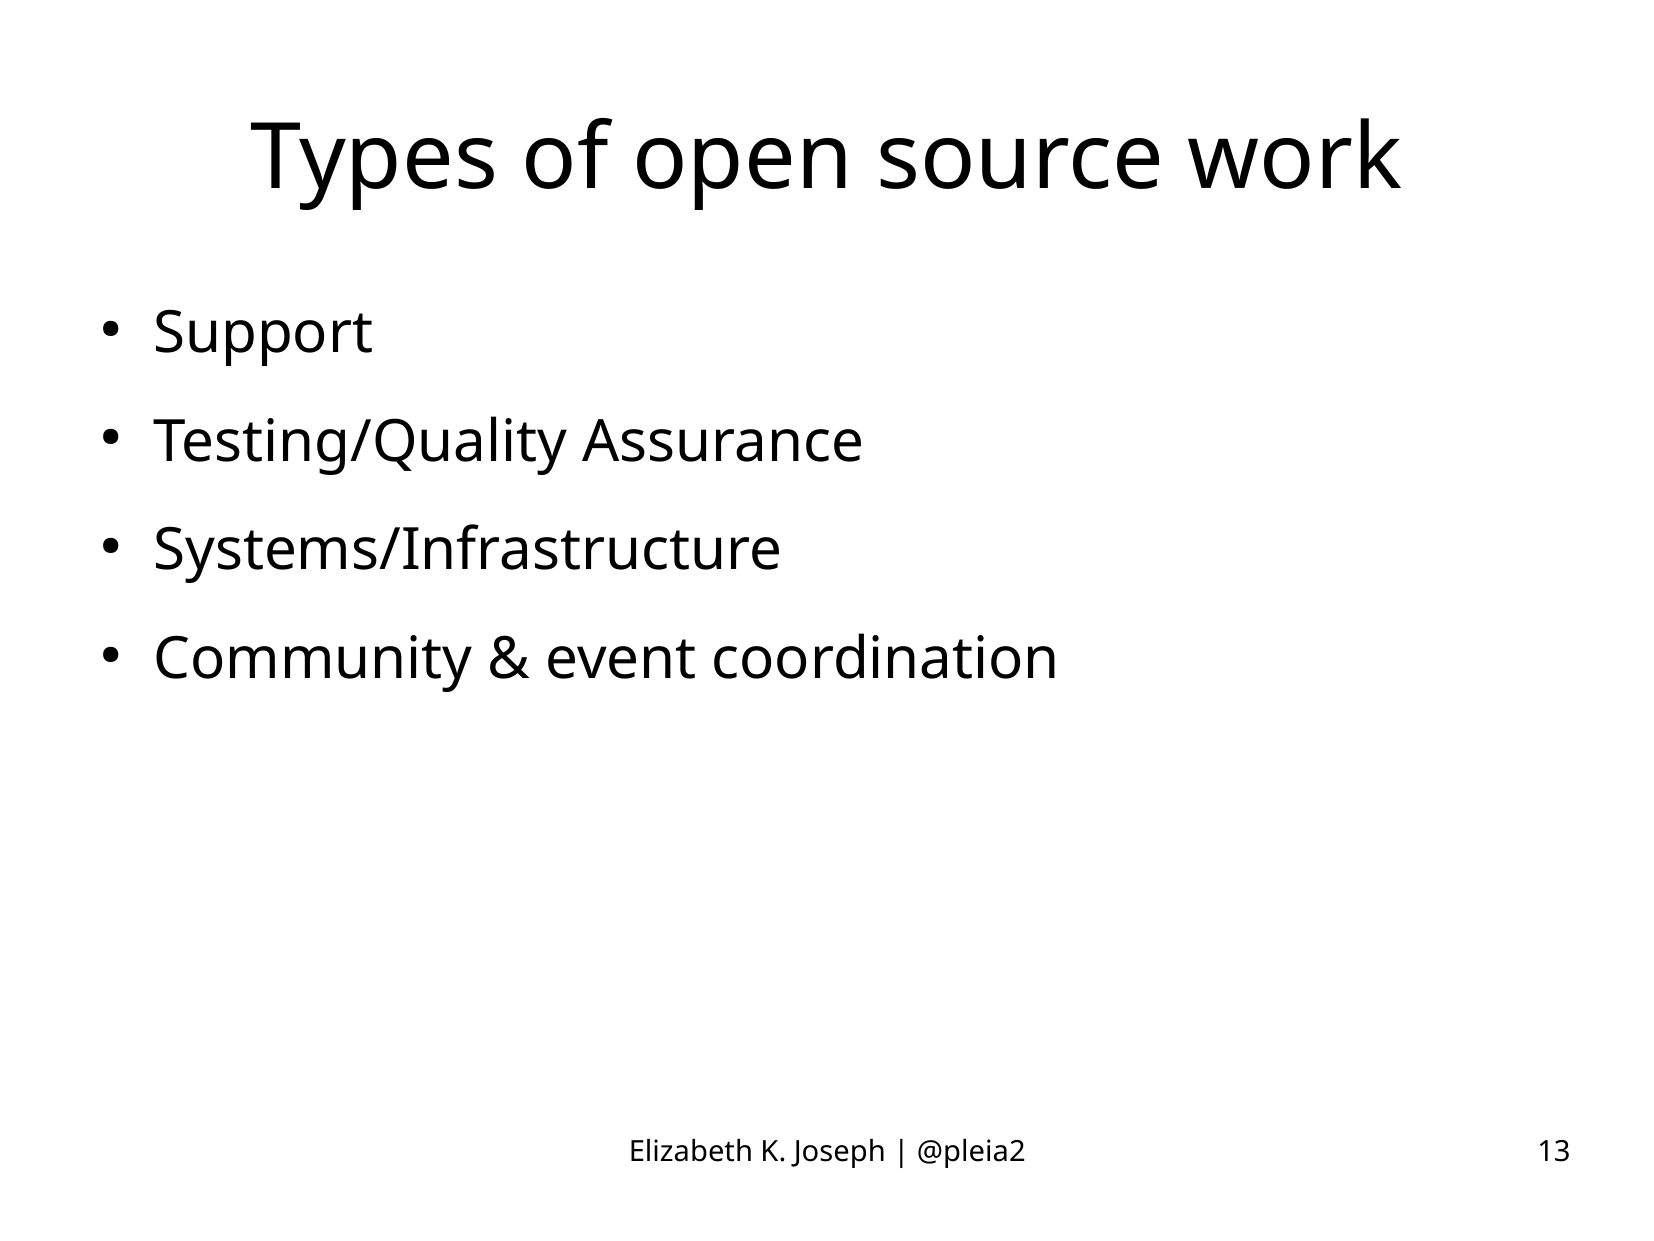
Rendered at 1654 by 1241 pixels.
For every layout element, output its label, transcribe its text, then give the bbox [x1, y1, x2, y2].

title Types of open source work [82, 49, 1571, 257]
list Support Testing/Quality Assurance Systems/Infrastructure Community & event coordination [82, 290, 1571, 1010]
